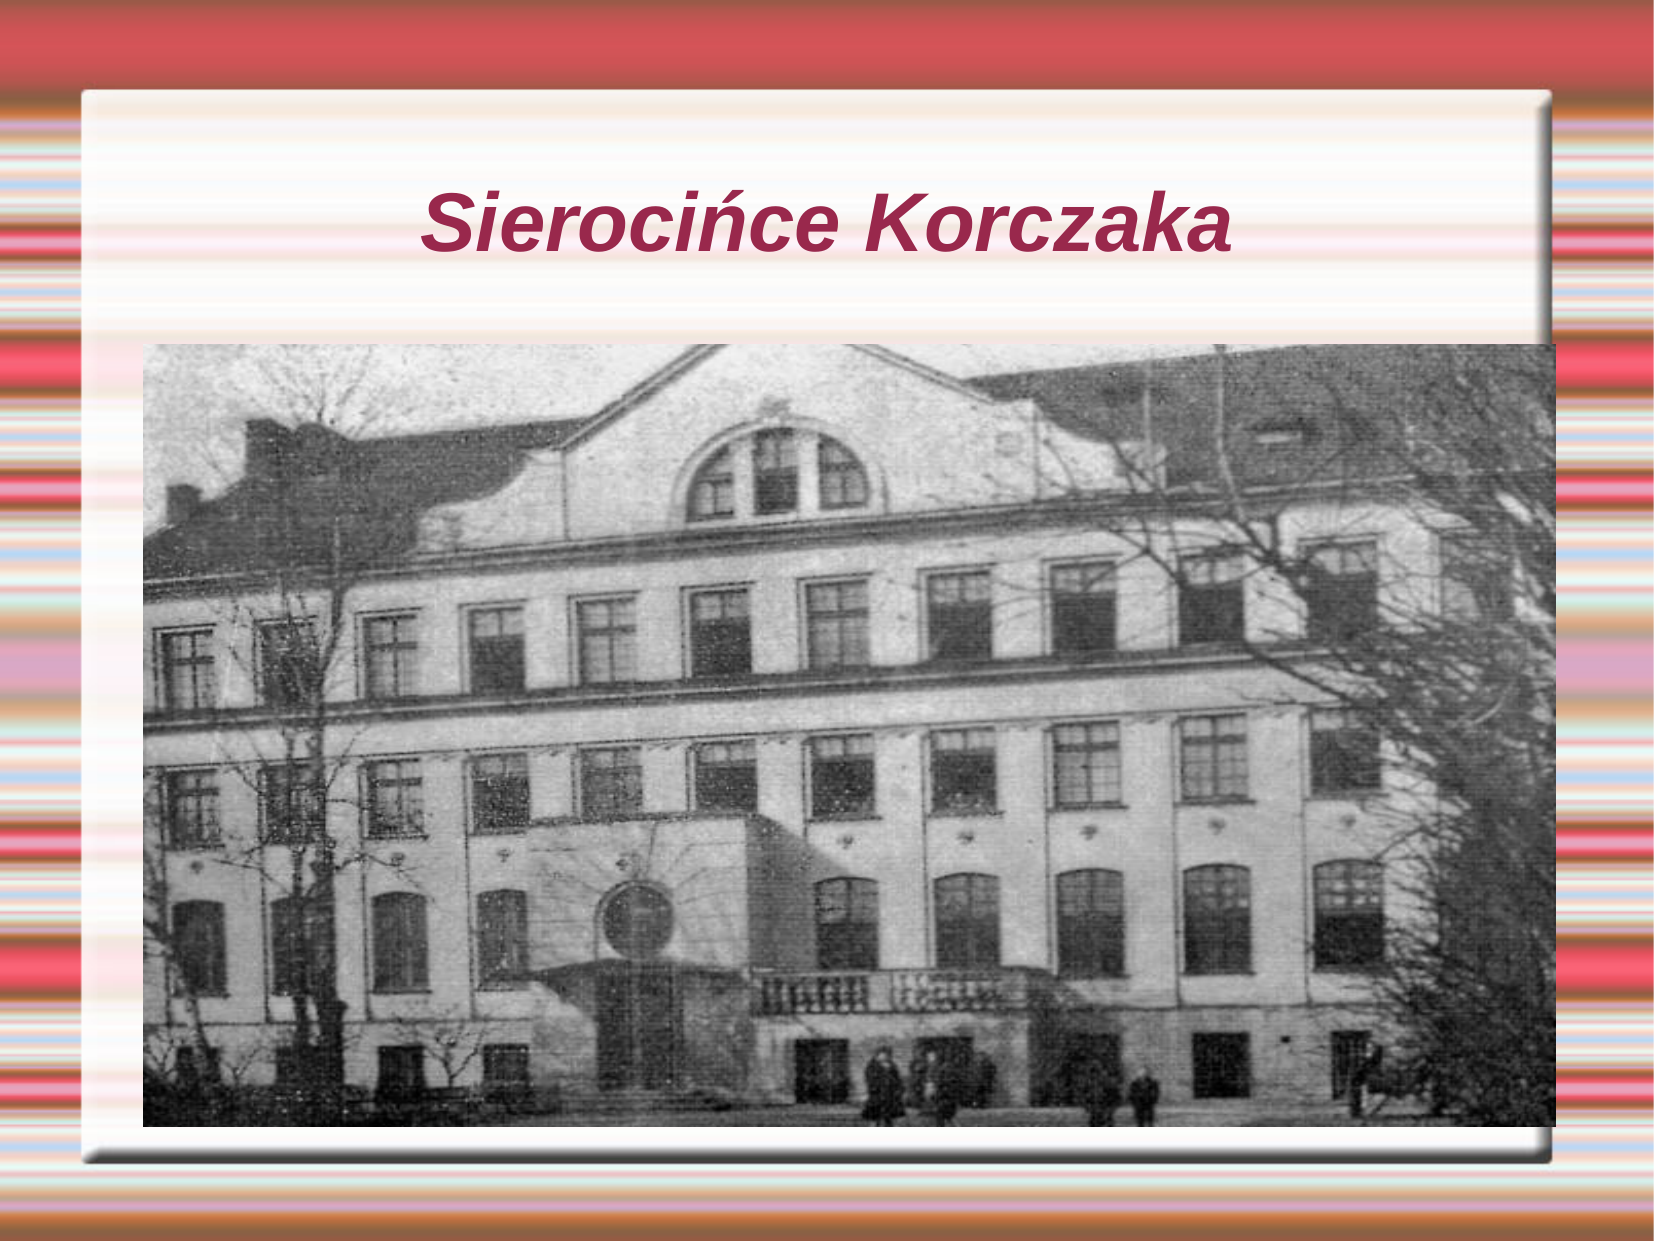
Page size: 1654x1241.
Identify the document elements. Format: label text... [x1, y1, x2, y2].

title Sierocińce Korczaka [121, 114, 1534, 322]
picture [143, 344, 1556, 1127]
